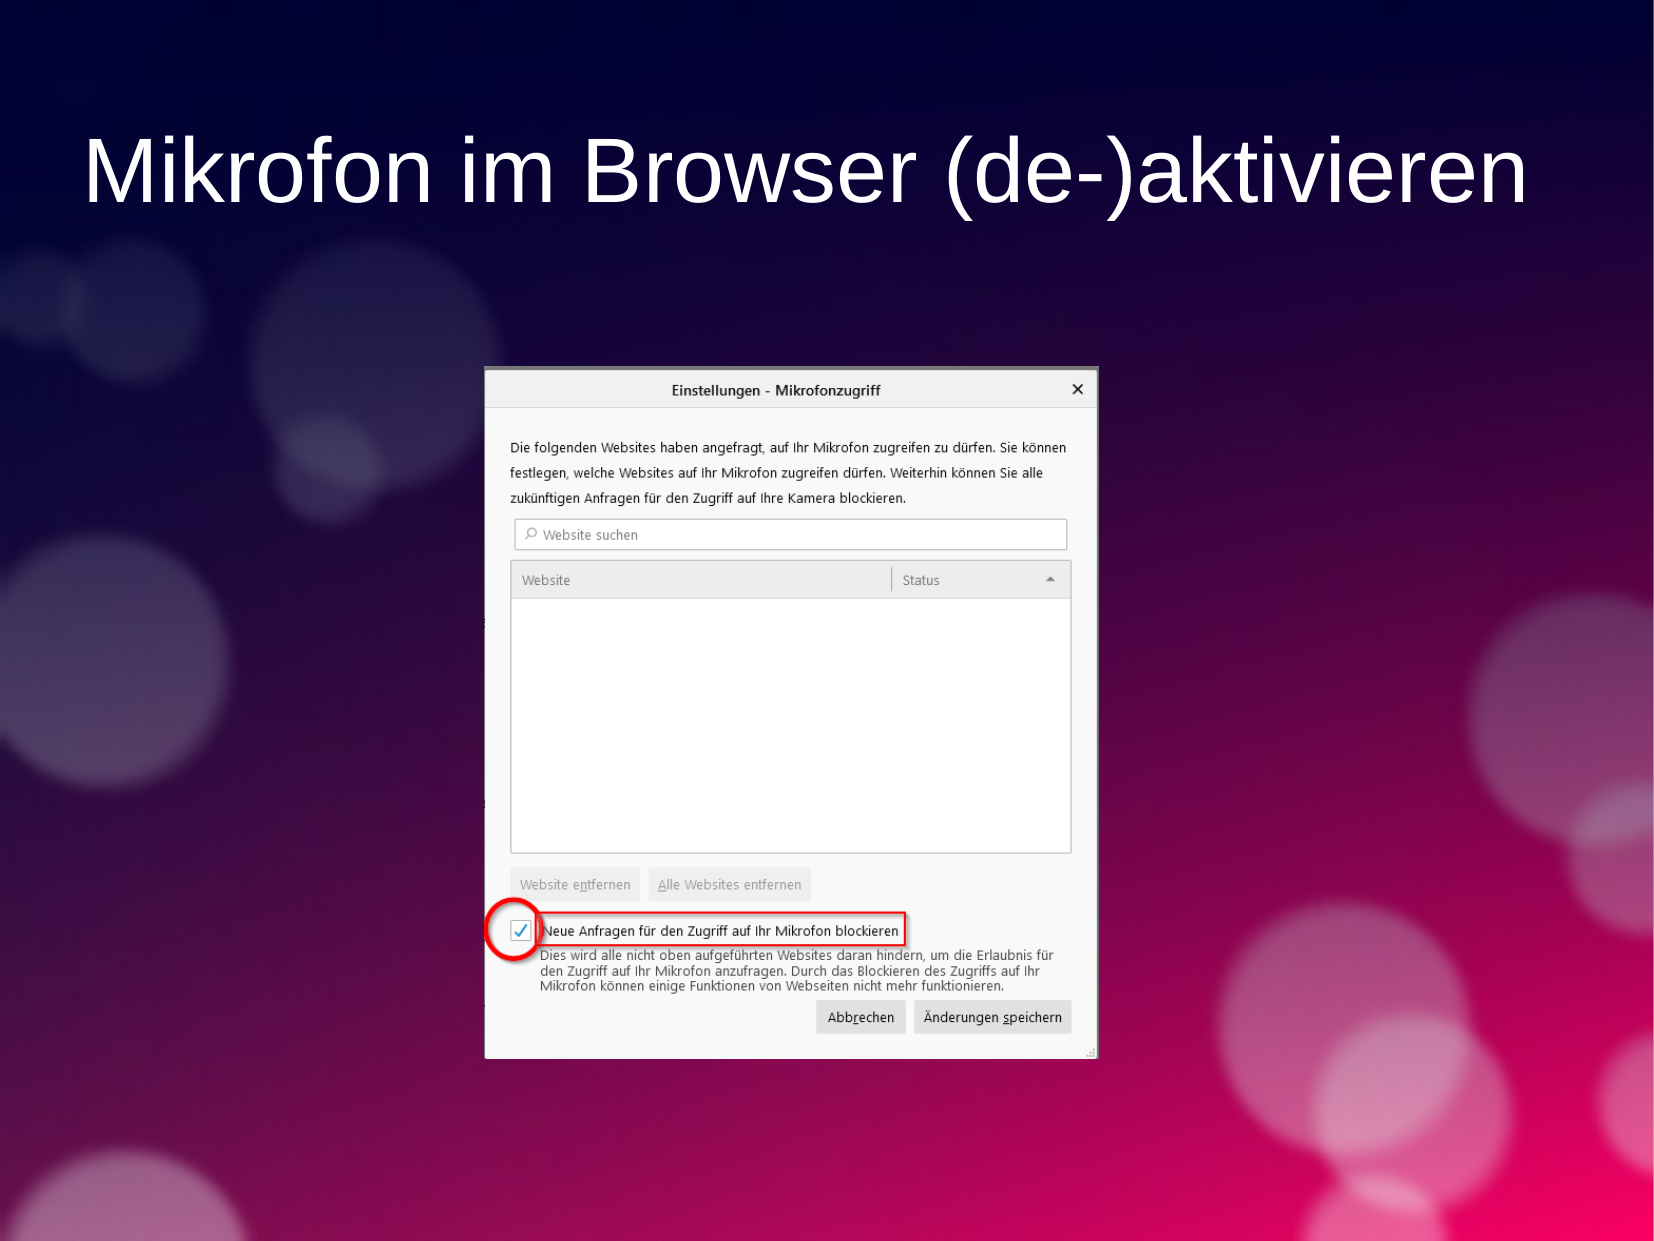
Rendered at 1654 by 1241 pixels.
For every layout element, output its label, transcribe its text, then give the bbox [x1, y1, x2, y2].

title Mikrofon im Browser (de-)aktivieren [82, 67, 1571, 275]
picture [0, 0, 1654, 1241]
